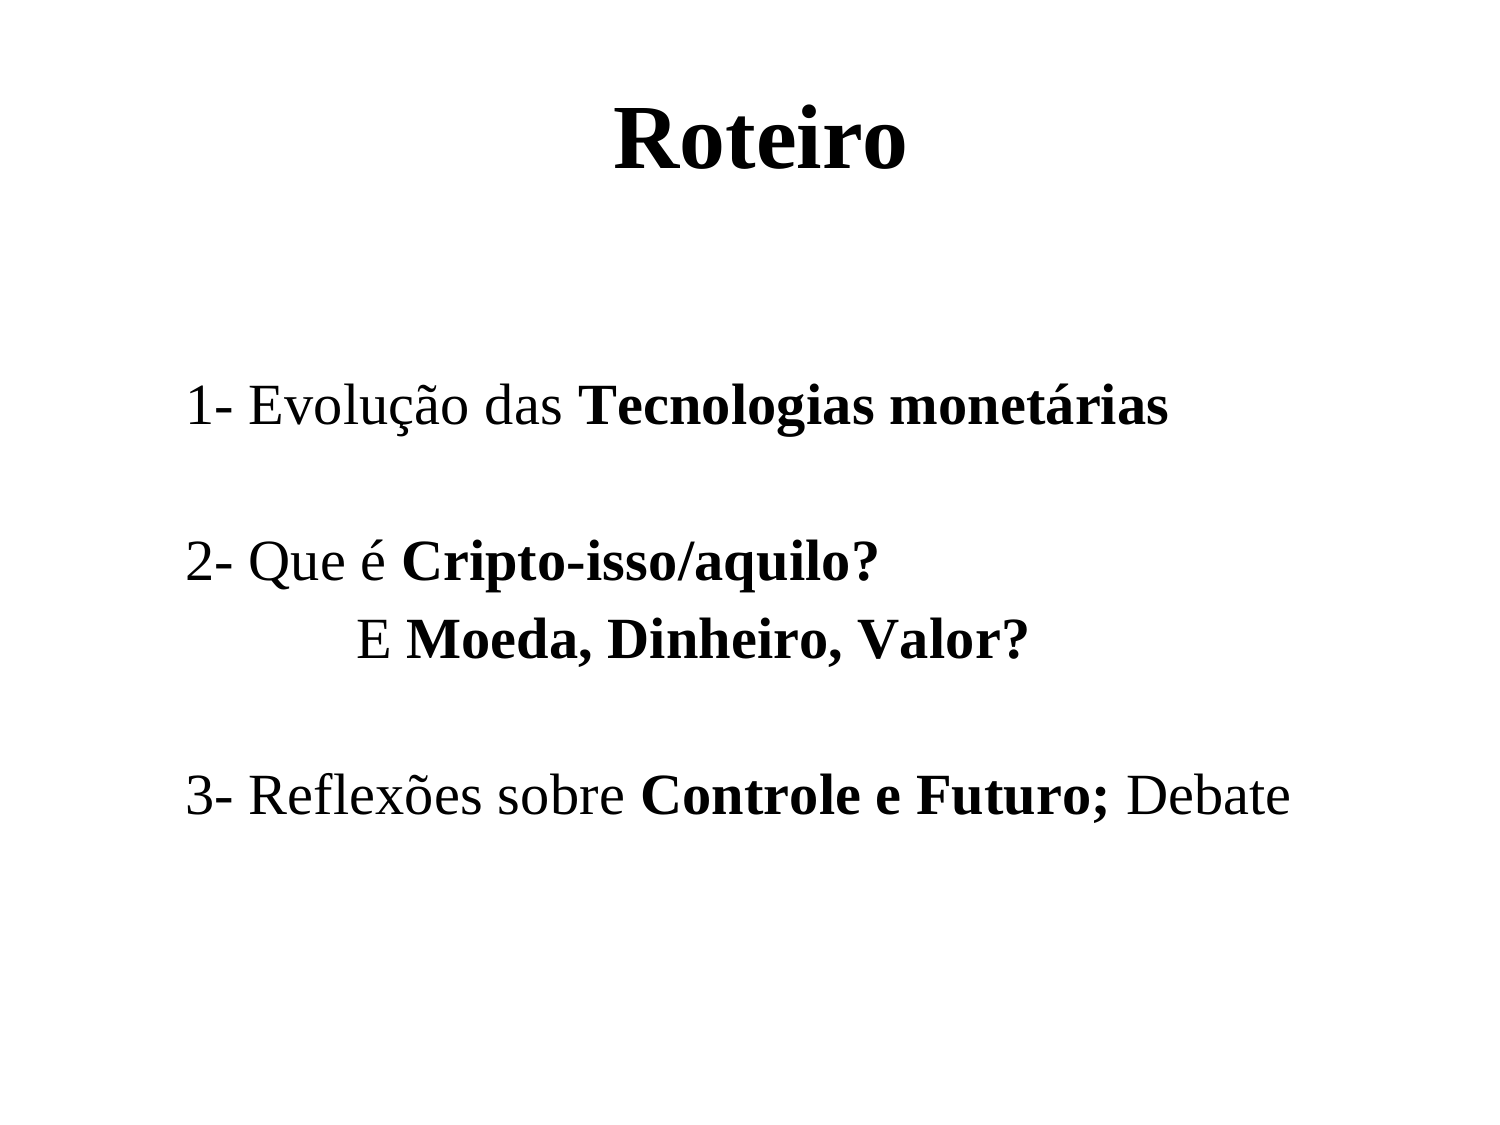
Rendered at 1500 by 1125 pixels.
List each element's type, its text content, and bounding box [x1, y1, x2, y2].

title Roteiro [97, 63, 1426, 214]
text_box 1- Evolução das Tecnologias monetárias 2- Que é Cripto-isso/aquilo? E Moeda, Dinheiro, Valor? 3- Reflexões sobre Controle e Futuro; Debate [170, 269, 1397, 853]
